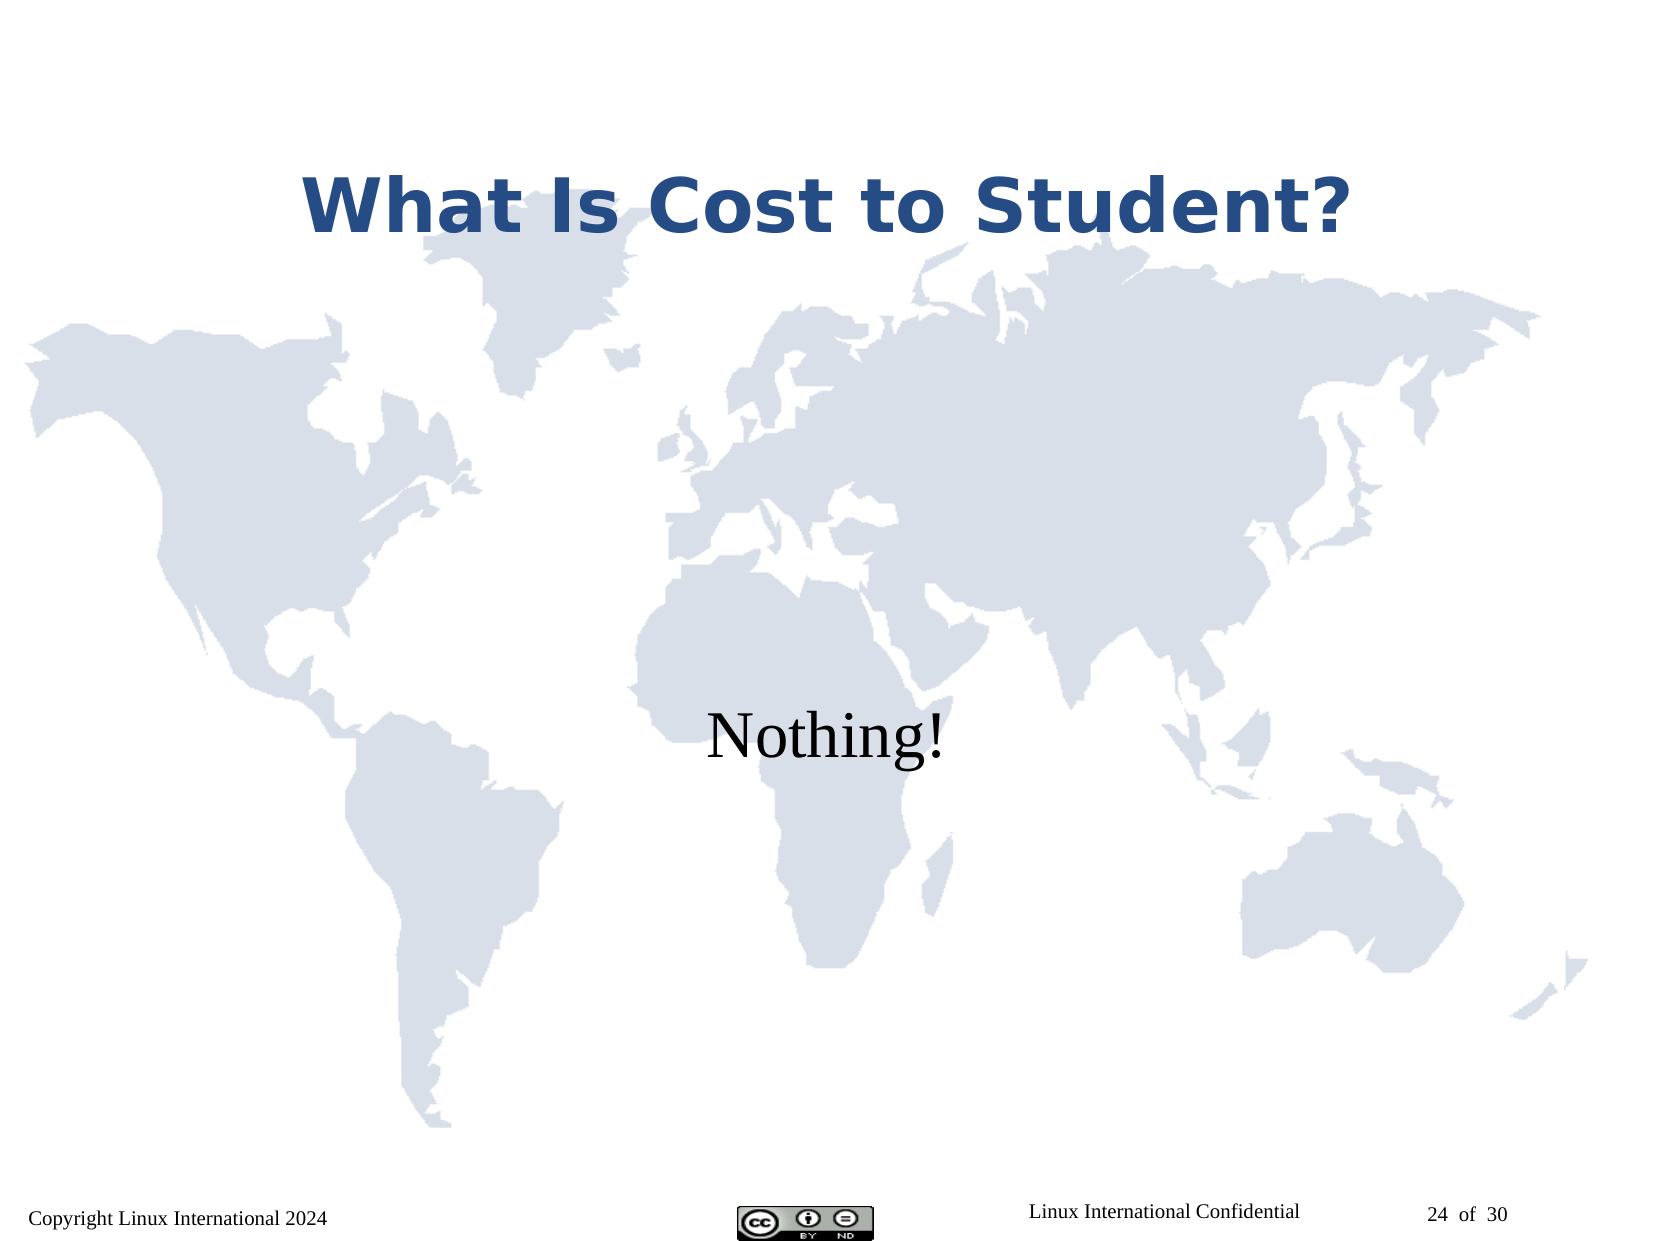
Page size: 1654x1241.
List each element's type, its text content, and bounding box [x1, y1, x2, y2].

picture [737, 1206, 874, 1241]
picture [0, 108, 1616, 1164]
subtitle Nothing! [121, 344, 1534, 1127]
title What Is Cost to Student? [121, 102, 1534, 310]
